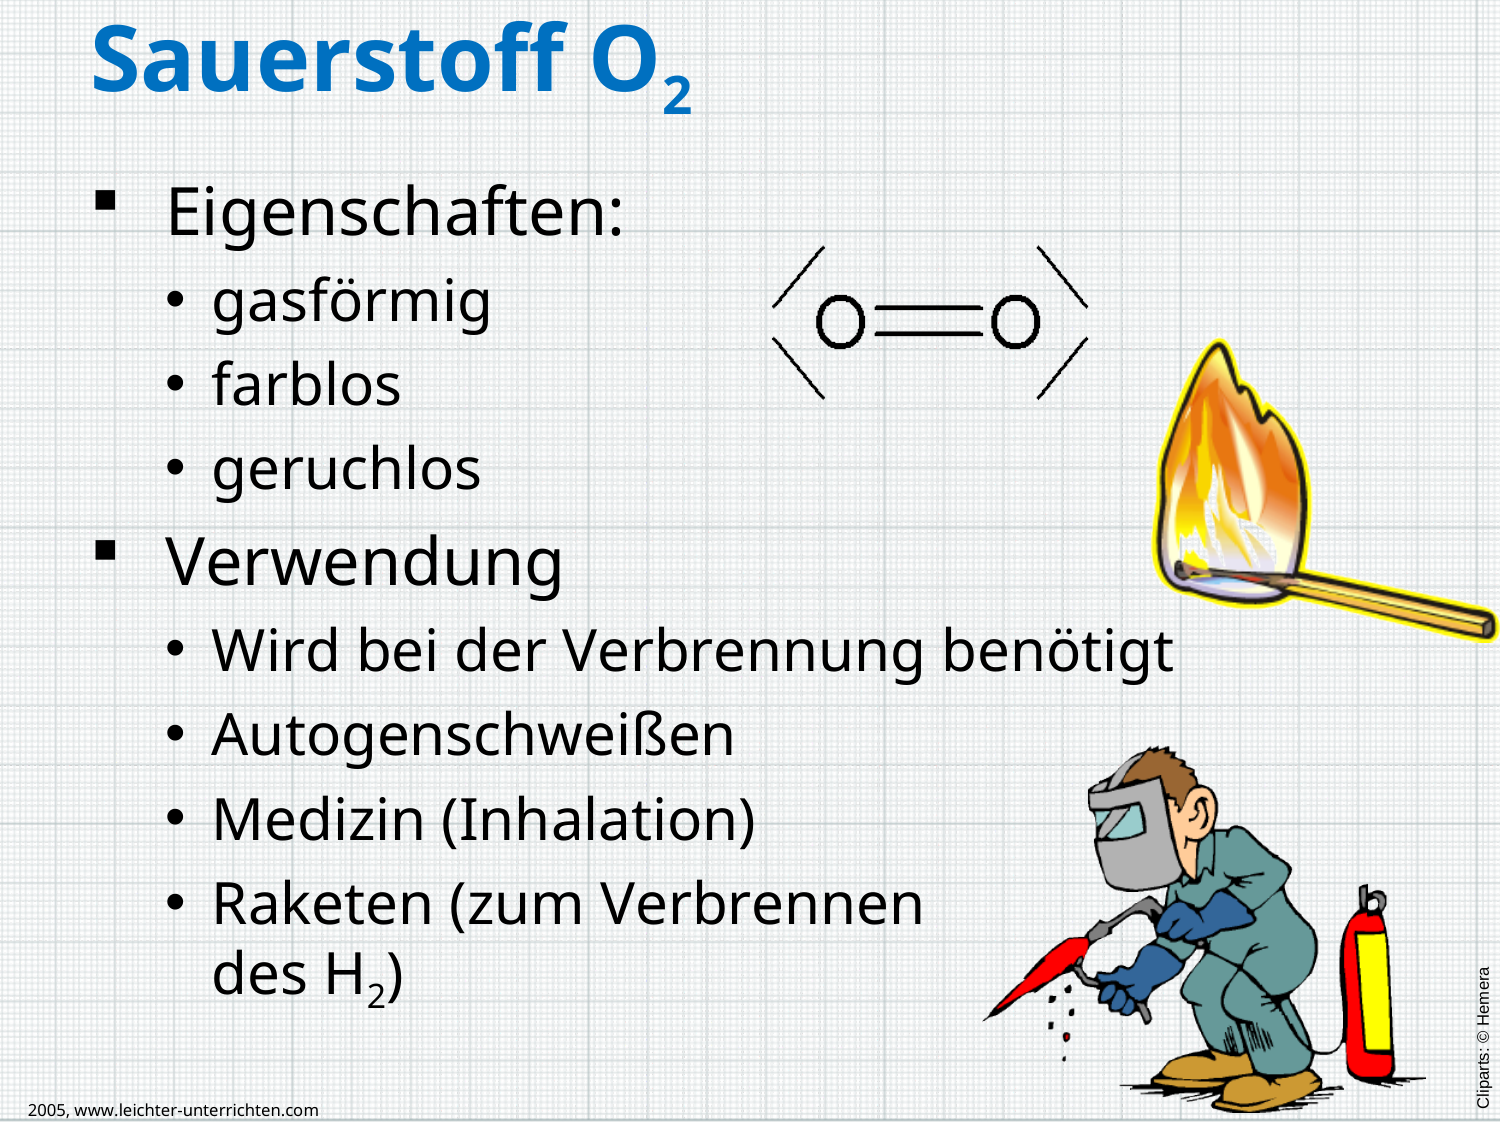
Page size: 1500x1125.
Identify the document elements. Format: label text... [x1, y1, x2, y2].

title Sauerstoff O2 [75, 0, 1426, 126]
list Eigenschaften: gasförmig farblos geruchlos Verwendung Wird bei der Verbrennung benötigt Autogenschweißen Medizin (Inhalation) Raketen (zum Verbrennen des H2) [75, 160, 1426, 1094]
text_box Cliparts: © Hemera [1464, 951, 1500, 1125]
picture [0, 0, 1500, 1125]
